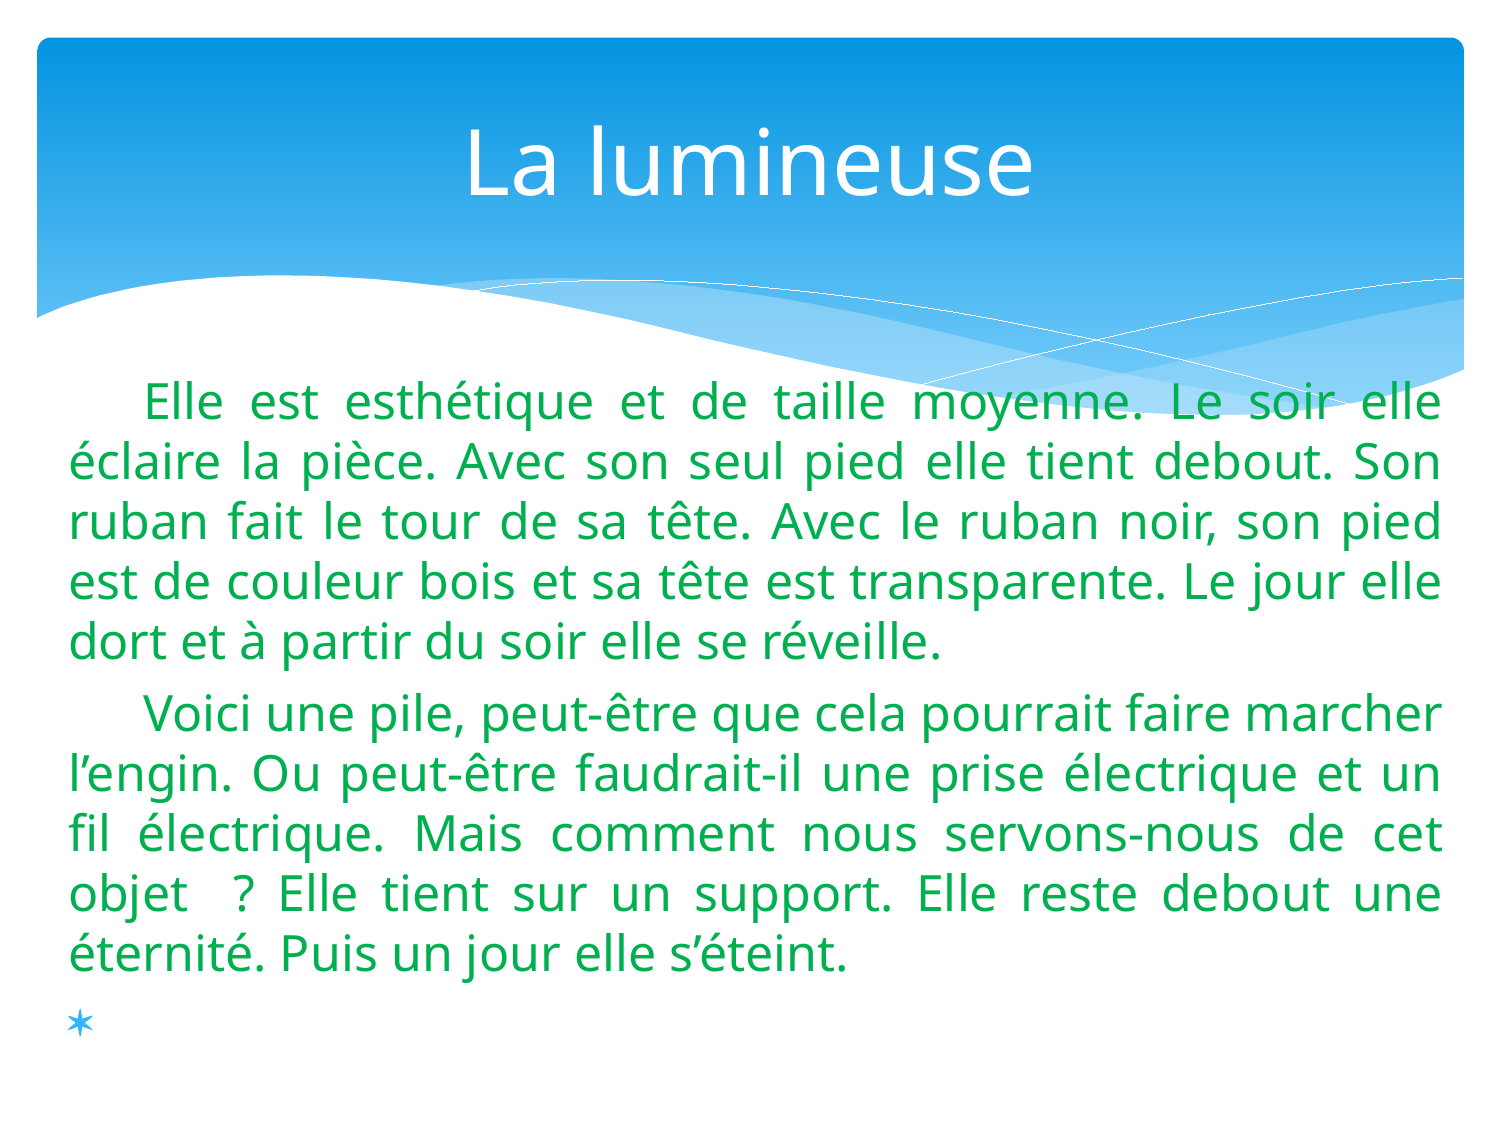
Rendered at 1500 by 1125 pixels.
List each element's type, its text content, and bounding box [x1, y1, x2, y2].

title La lumineuse [75, 55, 1426, 262]
list Elle est esthétique et de taille moyenne. Le soir elle éclaire la pièce. Avec son seul pied elle tient debout. Son ruban fait le tour de sa tête. Avec le ruban noir, son pied est de couleur bois et sa tête est transparente. Le jour elle dort et à partir du soir elle se réveille. Voici une pile, peut-être que cela pourrait faire marcher l’engin. Ou peut-être faudrait-il une prise électrique et un fil électrique. Mais comment nous servons-nous de cet objet ? Elle tient sur un support. Elle reste debout une éternité. Puis un jour elle s’éteint. [53, 361, 1459, 1006]
